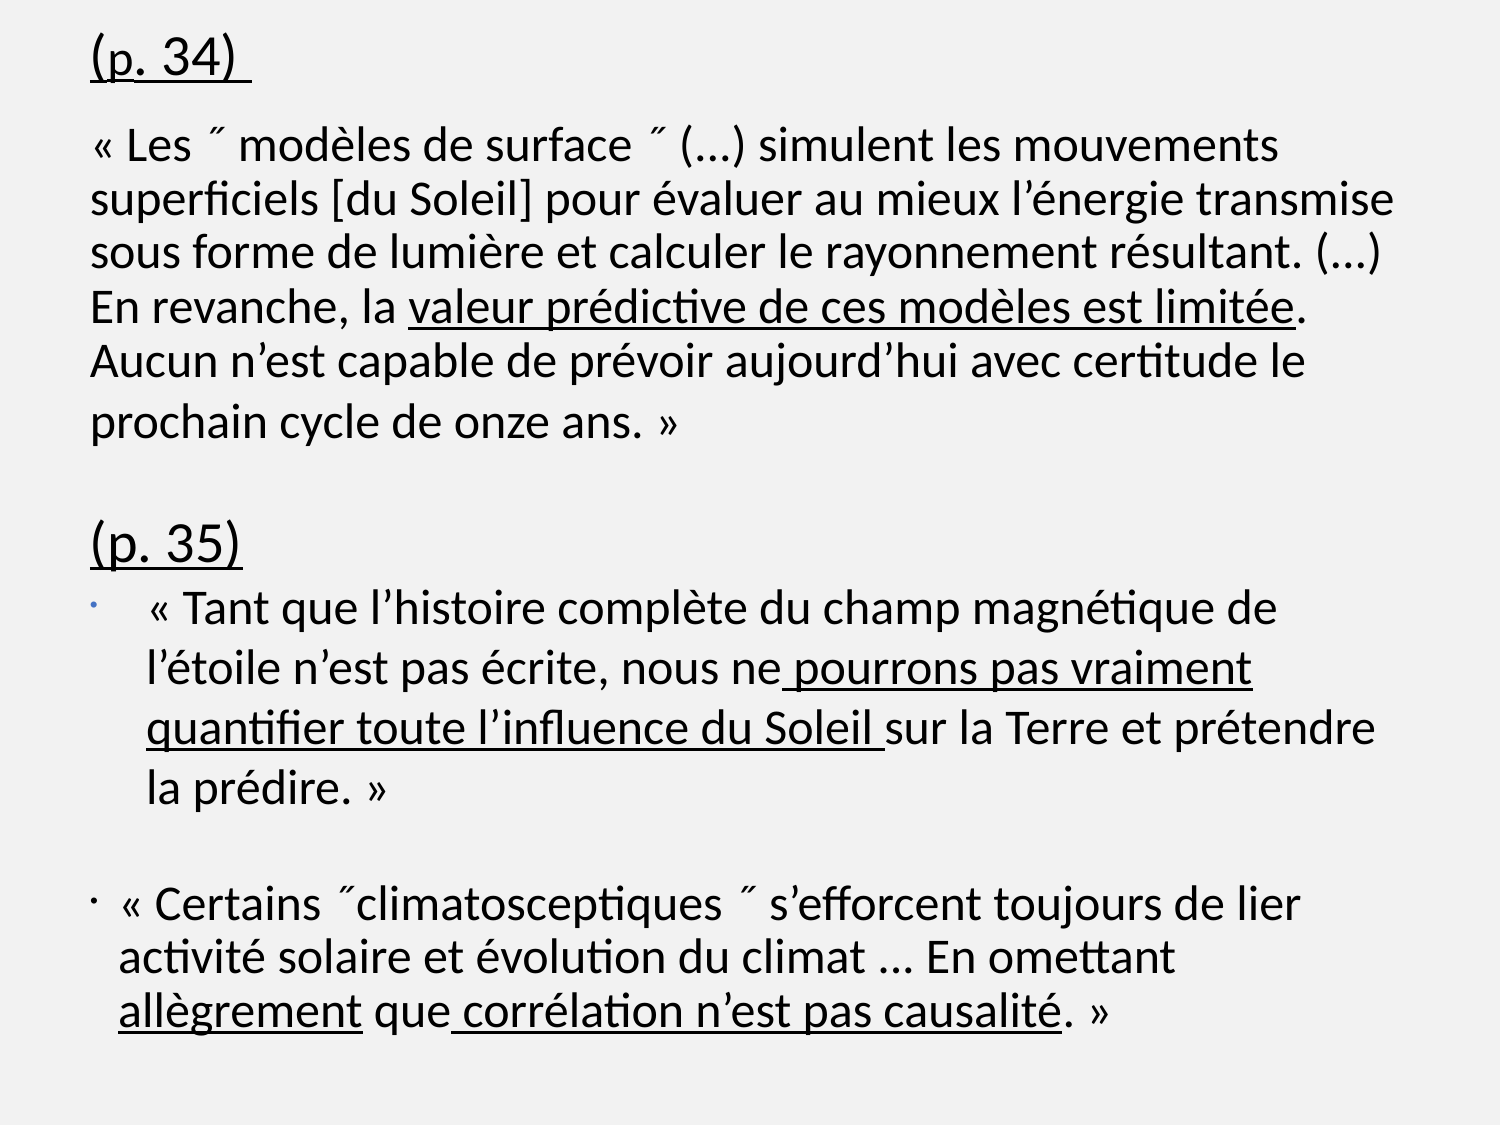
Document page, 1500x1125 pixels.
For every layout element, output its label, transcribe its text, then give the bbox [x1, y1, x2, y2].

text_box (p. 35) « Tant que l’histoire complète du champ magnétique de l’étoile n’est pas écrite, nous ne pourrons pas vraiment quantifier toute l’influence du Soleil sur la Terre et prétendre la prédire. » [74, 427, 1403, 823]
text_box « Certains ˝climatosceptiques ˝ s’efforcent toujours de lier activité solaire et évolution du climat ... En omettant allègrement que corrélation n’est pas causalité. » [74, 869, 1425, 1092]
list (p. 34) « Les ˝ modèles de surface ˝ (...) simulent les mouvements superficiels [du Soleil] pour évaluer au mieux l’énergie transmise sous forme de lumière et calculer le rayonnement résultant. (...) En revanche, la valeur prédictive de ces modèles est limitée. Aucun n’est capable de prévoir aujourd’hui avec certitude le prochain cycle de onze ans. » [75, 18, 1425, 554]
